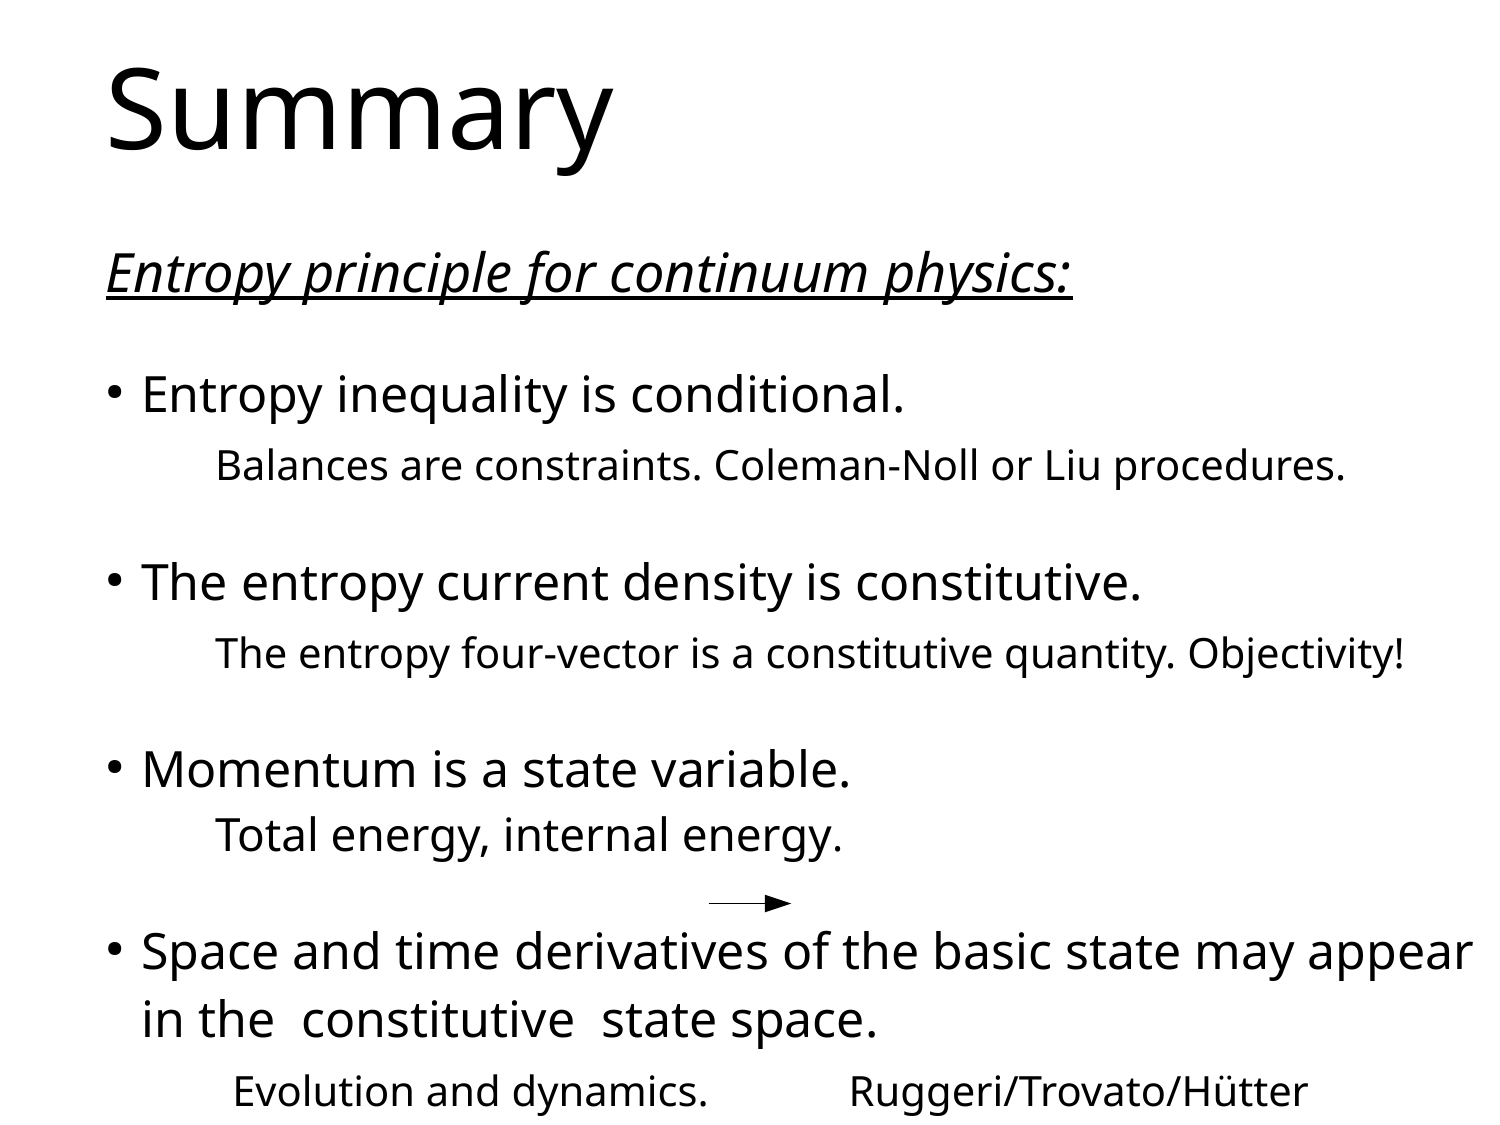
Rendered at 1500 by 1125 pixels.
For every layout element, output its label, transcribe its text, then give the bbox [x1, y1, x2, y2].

text_box Summary Entropy principle for continuum physics: Entropy inequality is conditional. Balances are constraints. Coleman-Noll or Liu procedures. The entropy current density is constitutive. The entropy four-vector is a constitutive quantity. Objectivity! Momentum is a state variable. Total energy, internal energy. Space and time derivatives of the basic state may appear in the constitutive state space. Evolution and dynamics. Ruggeri/Trovato/Hütter Stability is a benchmark. Linear stability is necessary. [91, 22, 1447, 1084]
